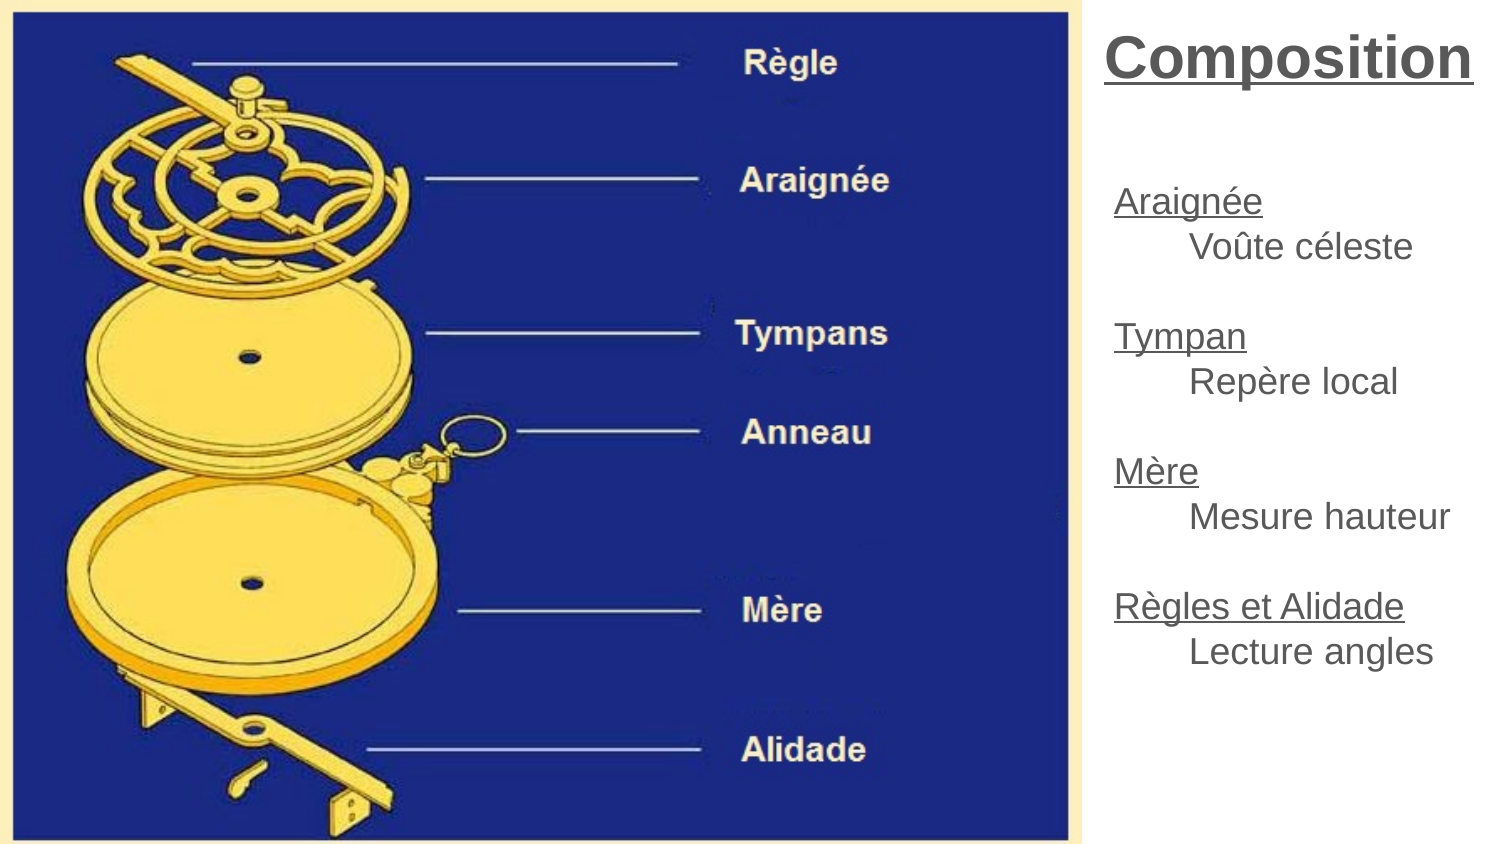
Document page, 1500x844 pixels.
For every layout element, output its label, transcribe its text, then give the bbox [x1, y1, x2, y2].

text_box Composition [1089, 3, 1492, 99]
picture [0, 0, 1082, 844]
text_box Araignée Voûte céleste Tympan Repère local Mère Mesure hauteur Règles et Alidade Lecture angles [1099, 161, 1471, 753]
